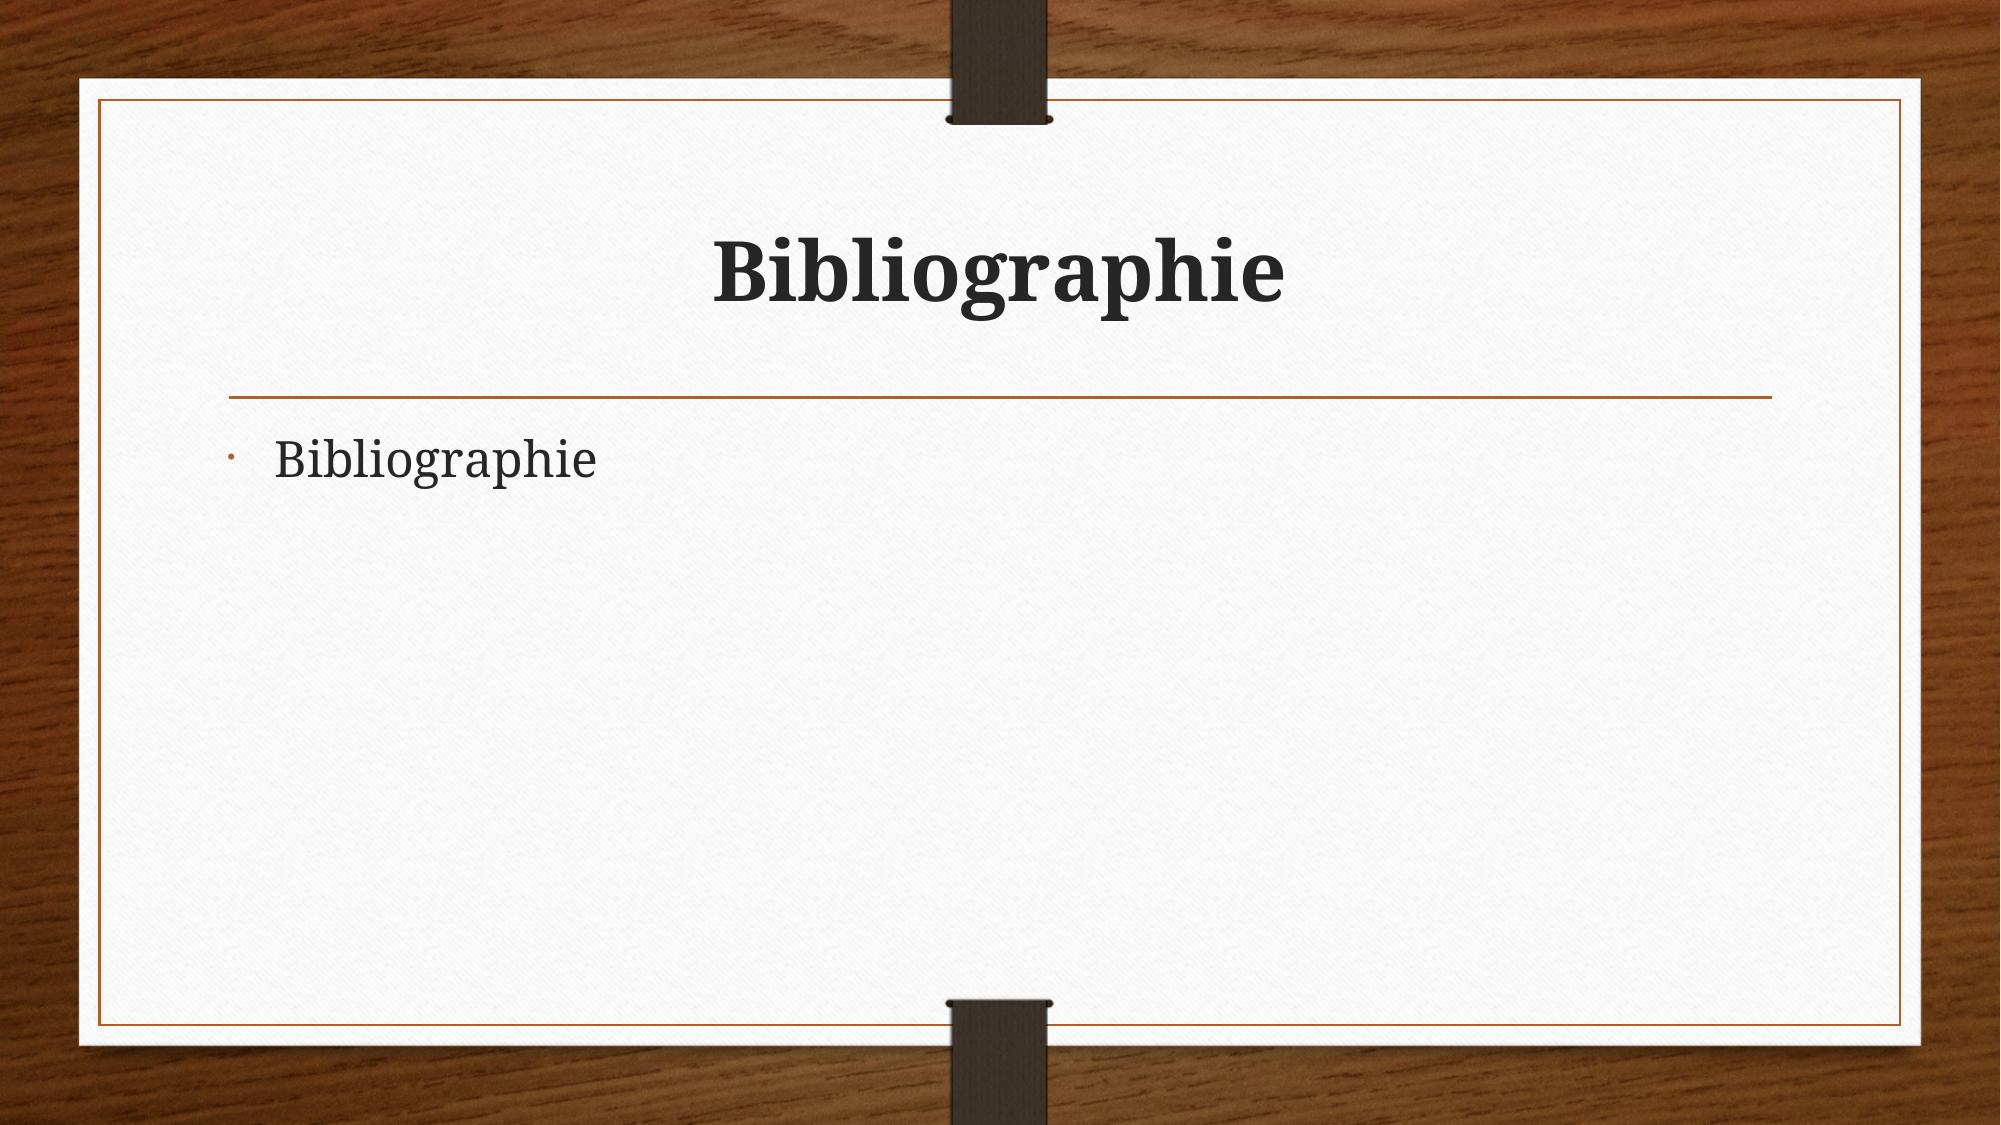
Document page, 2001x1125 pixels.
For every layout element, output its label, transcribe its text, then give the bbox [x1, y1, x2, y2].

list Bibliographie [212, 419, 1788, 964]
title Bibliographie [212, 161, 1788, 376]
